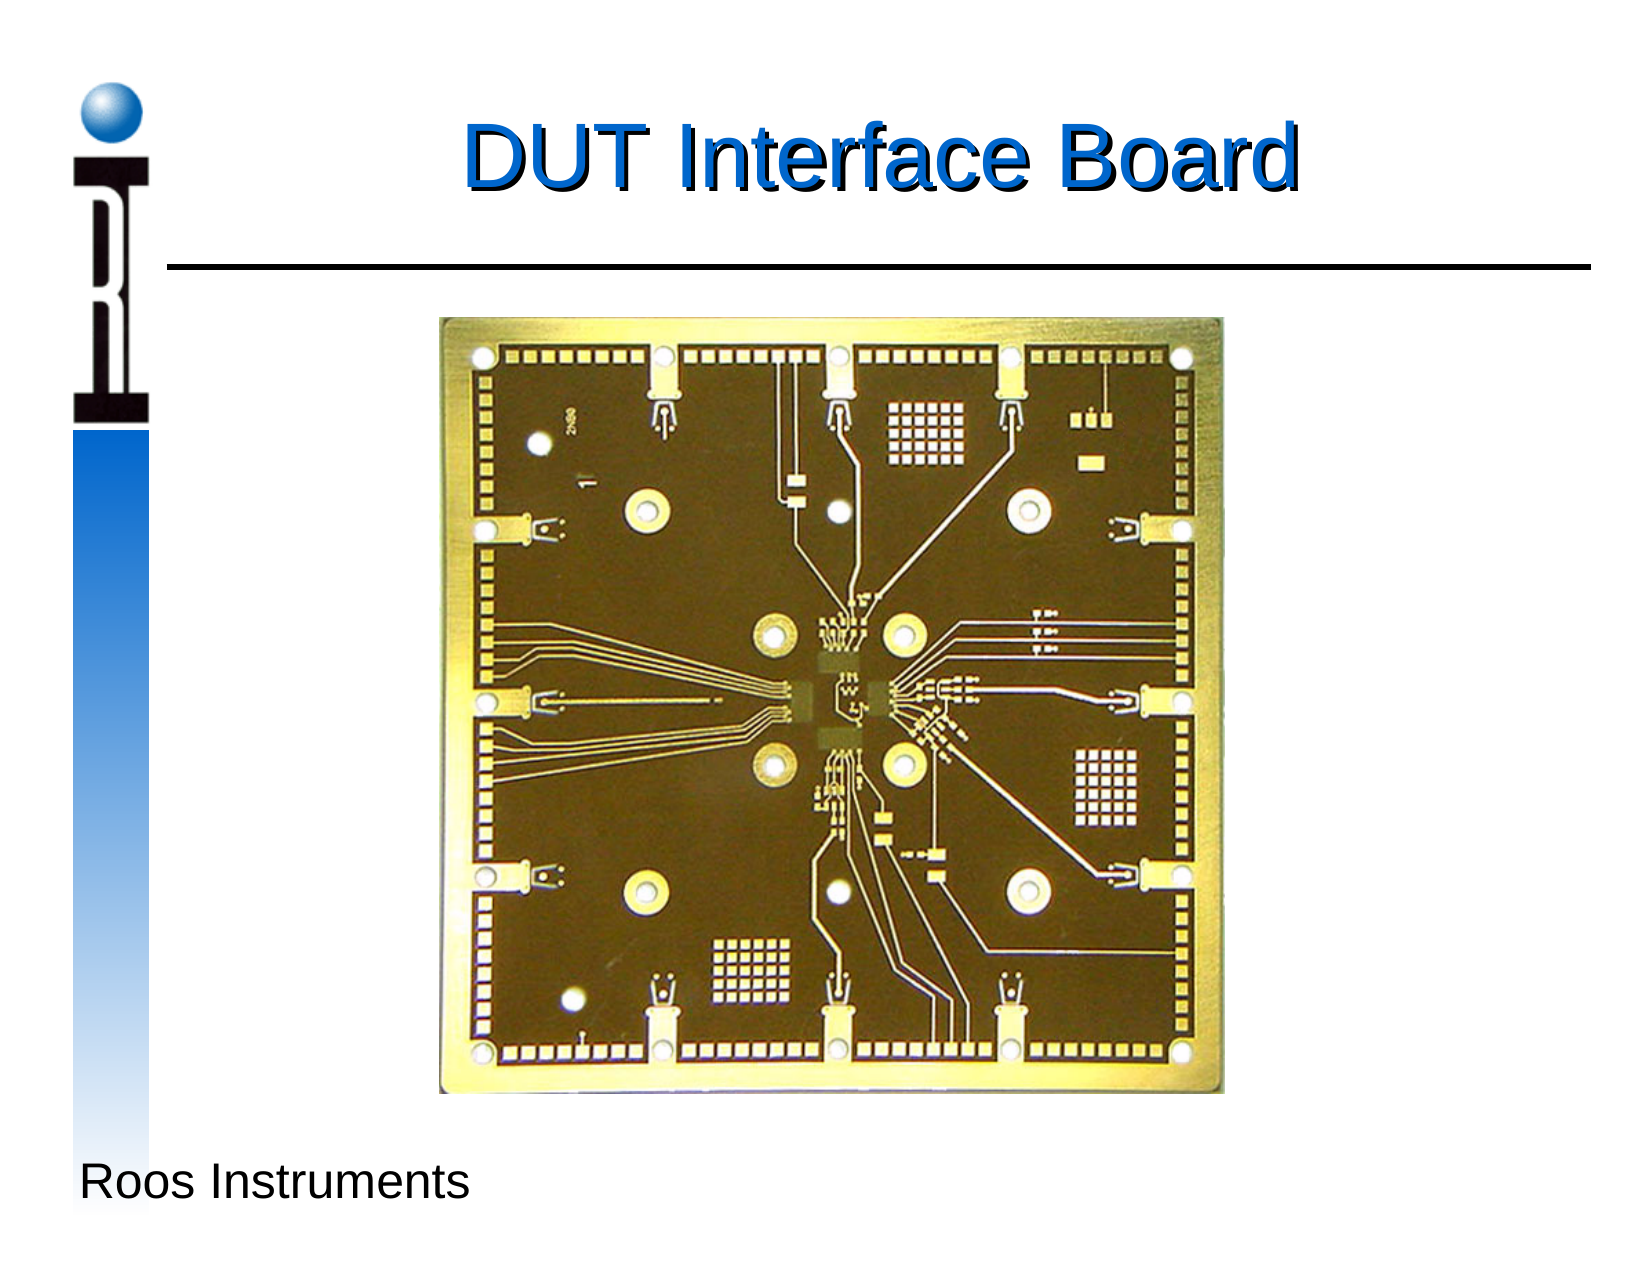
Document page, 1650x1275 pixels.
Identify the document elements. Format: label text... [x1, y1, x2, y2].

title DUT Interface Board [171, 59, 1591, 253]
picture [69, 78, 154, 430]
picture [439, 317, 1225, 1094]
